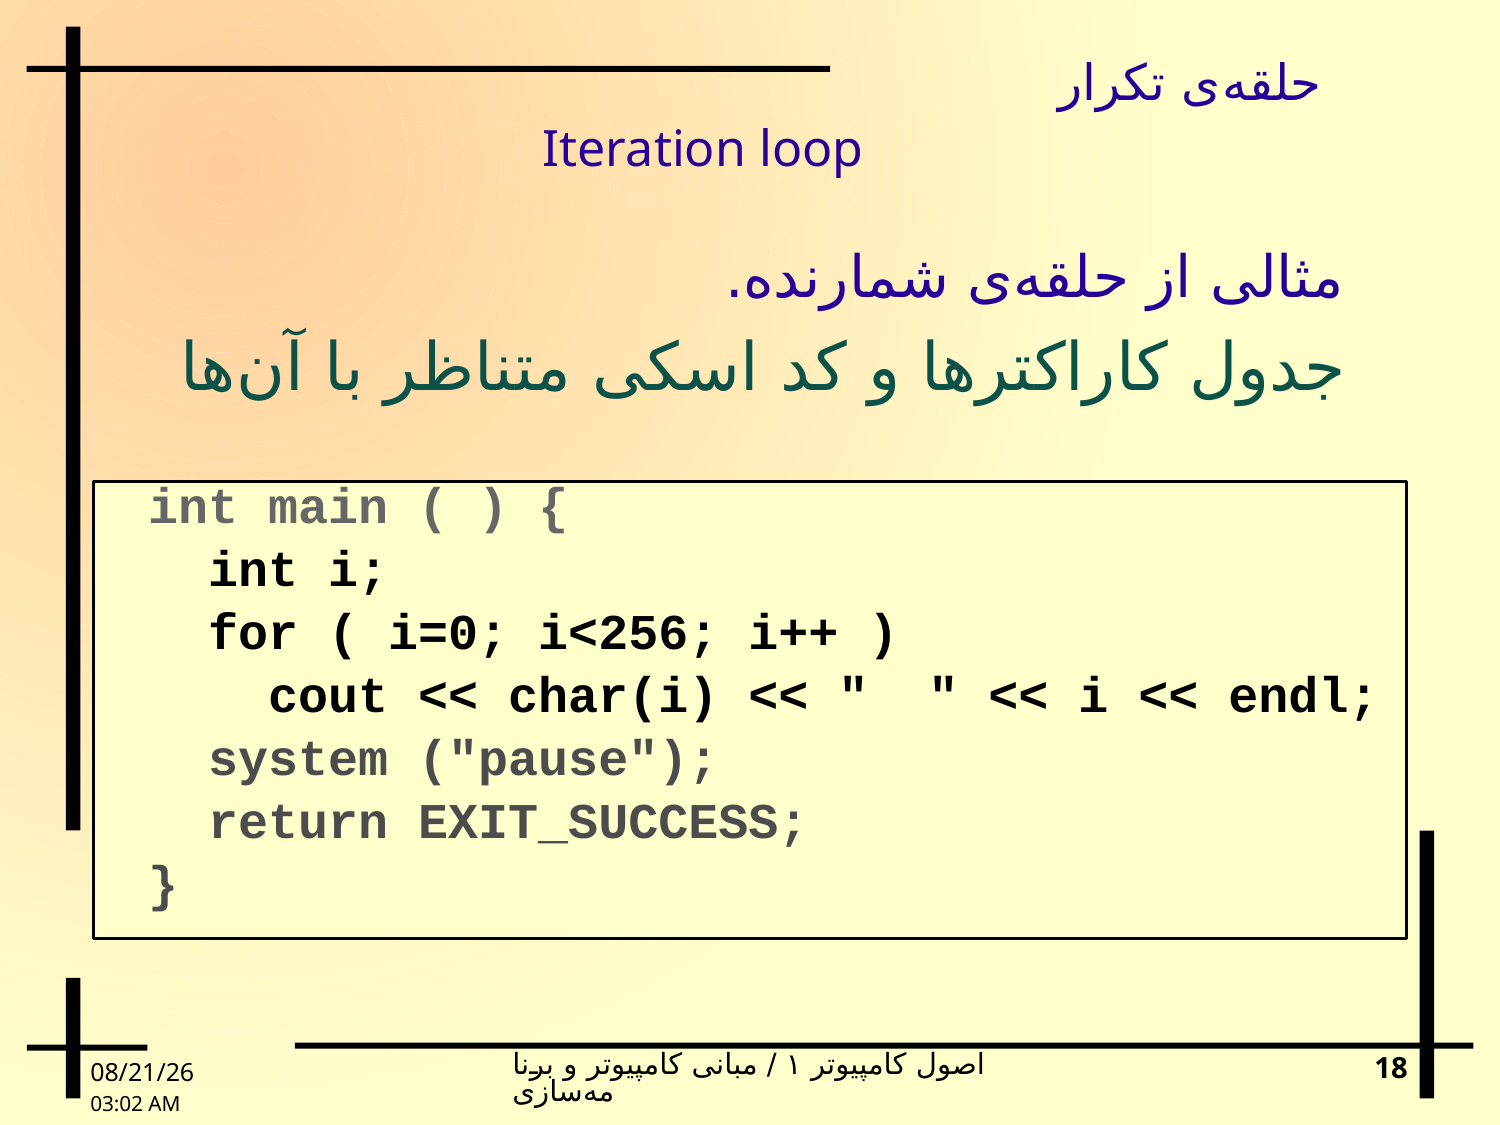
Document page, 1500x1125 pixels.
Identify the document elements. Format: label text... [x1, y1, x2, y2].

list جدول کاراکترها و کد اسکی متناظر با آن‌ها [112, 328, 1401, 433]
title حلقه‌ی تکرار Iteration loop [62, 57, 1344, 178]
title مثالی از حلقه‌ی شمارنده. [62, 217, 1344, 337]
list int main ( ) { int i; for ( i=0; i<256; i++ ) cout << char(i) << " " << i << endl; system ("pause"); return EXIT_SUCCESS; } [93, 481, 1407, 939]
